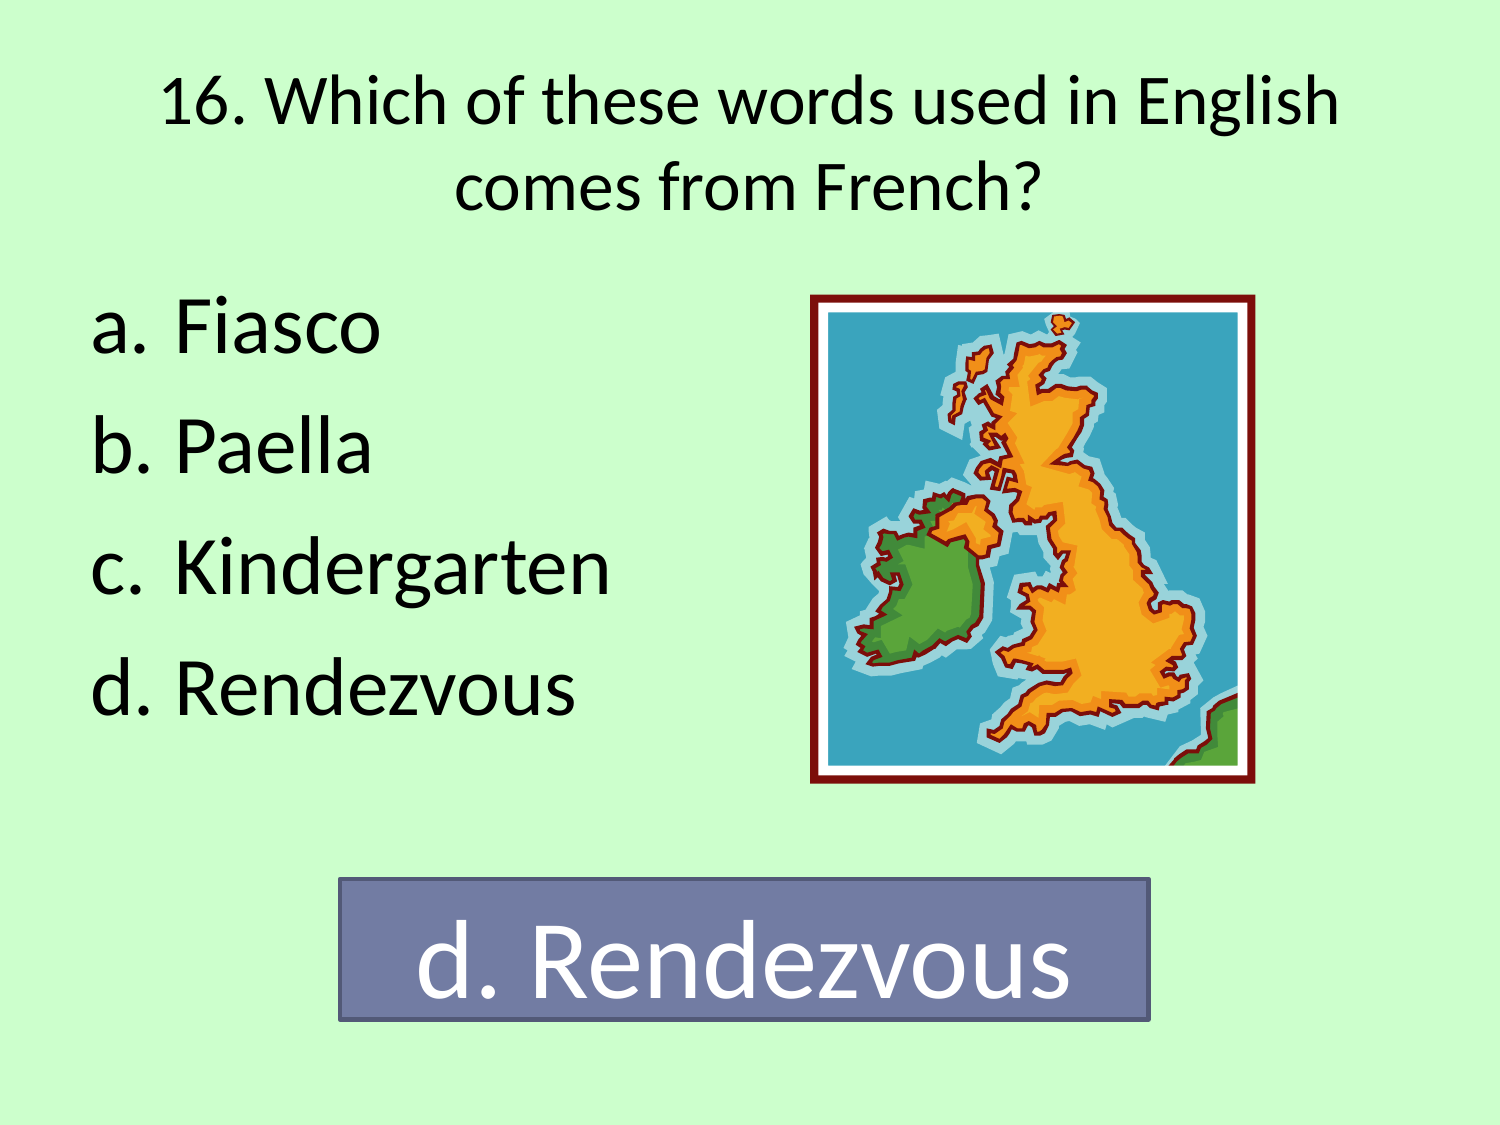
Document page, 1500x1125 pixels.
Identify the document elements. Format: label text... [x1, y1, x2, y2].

list Fiasco Paella Kindergarten Rendezvous [75, 262, 1426, 1005]
title 16. Which of these words used in English comes from French? [75, 45, 1426, 233]
picture [808, 292, 1258, 786]
text_box d. Rendezvous [340, 879, 1149, 1020]
